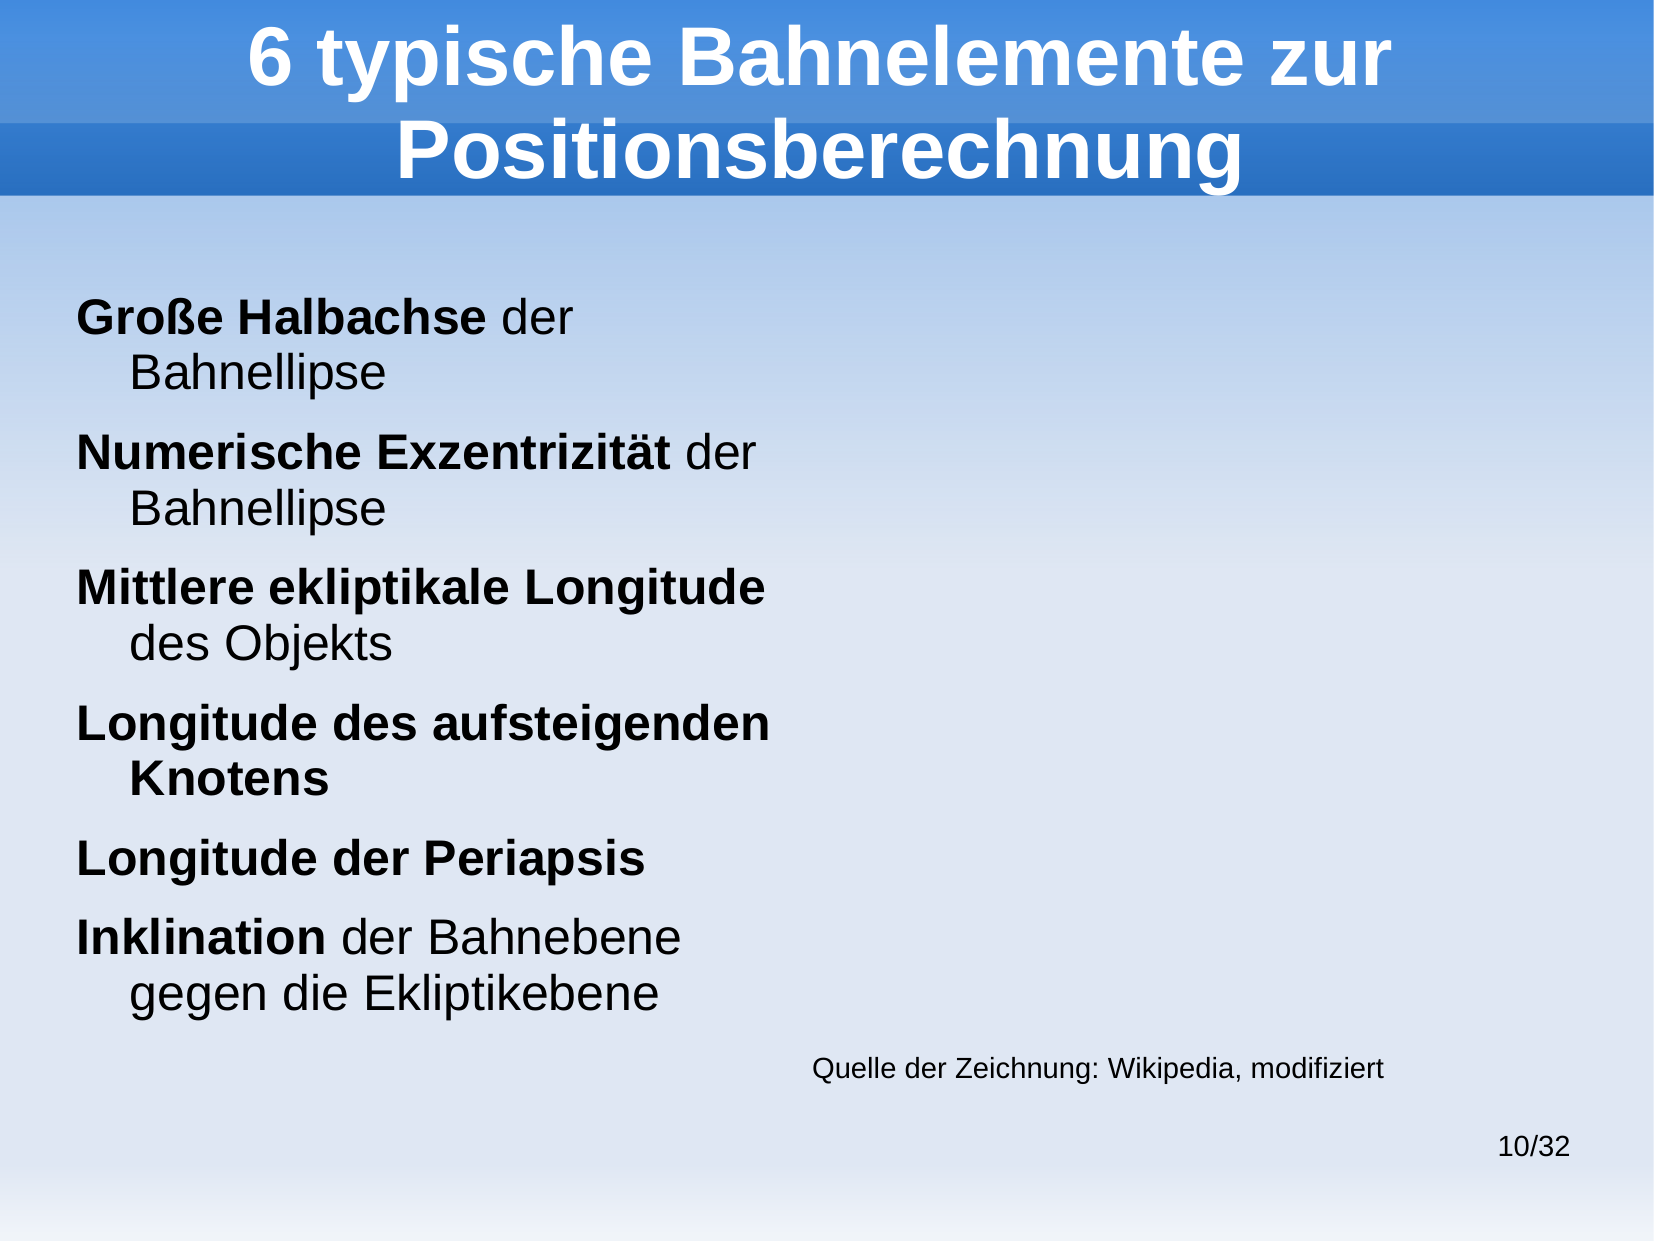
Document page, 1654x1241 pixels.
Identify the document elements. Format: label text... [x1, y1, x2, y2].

picture [0, 0, 1654, 1241]
list Große Halbachse der Bahnellipse Numerische Exzentrizität der Bahnellipse Mittlere ekliptikale Longitude des Objekts Longitude des aufsteigenden Knotens Longitude der Periapsis Inklination der Bahnebene gegen die Ekliptikebene [59, 288, 804, 1093]
title 6 typische Bahnelemente zur Positionsberechnung [76, 7, 1565, 200]
text_box Quelle der Zeichnung: Wikipedia, modifiziert [797, 1044, 1447, 1093]
